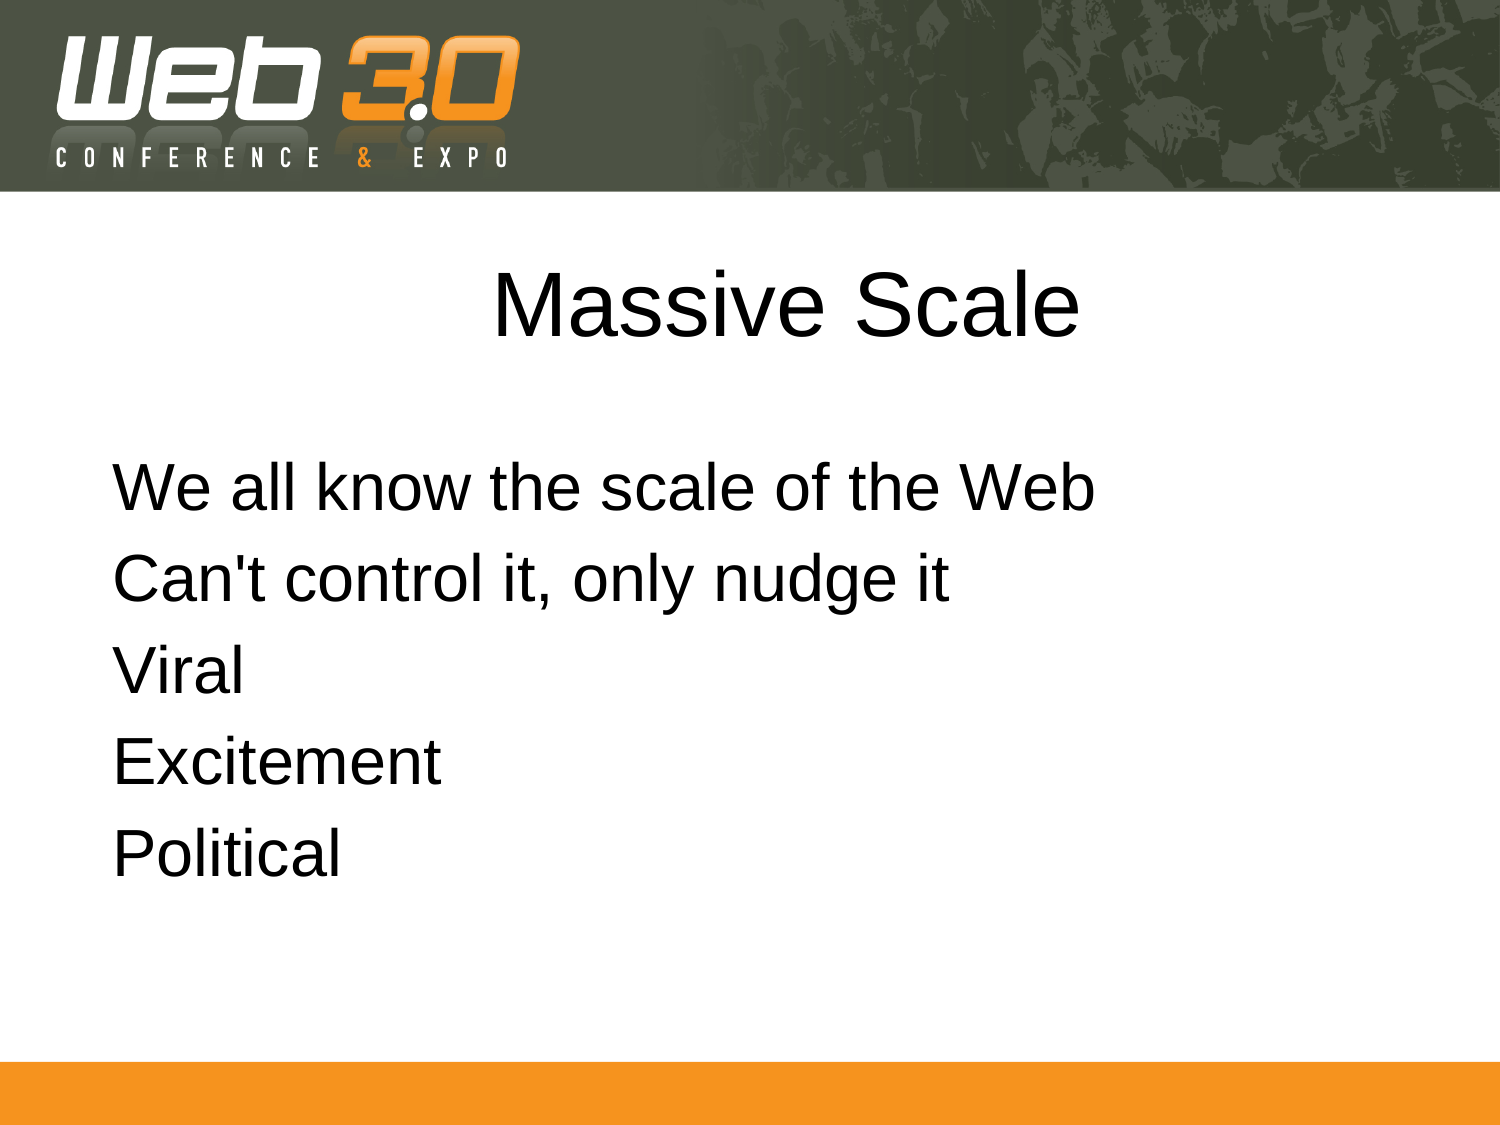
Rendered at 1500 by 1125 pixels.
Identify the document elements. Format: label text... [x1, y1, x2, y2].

picture [0, 0, 1500, 1125]
list We all know the scale of the Web Can't control it, only nudge it Viral Excitement Political [112, 450, 1388, 1111]
title Massive Scale [150, 194, 1426, 416]
